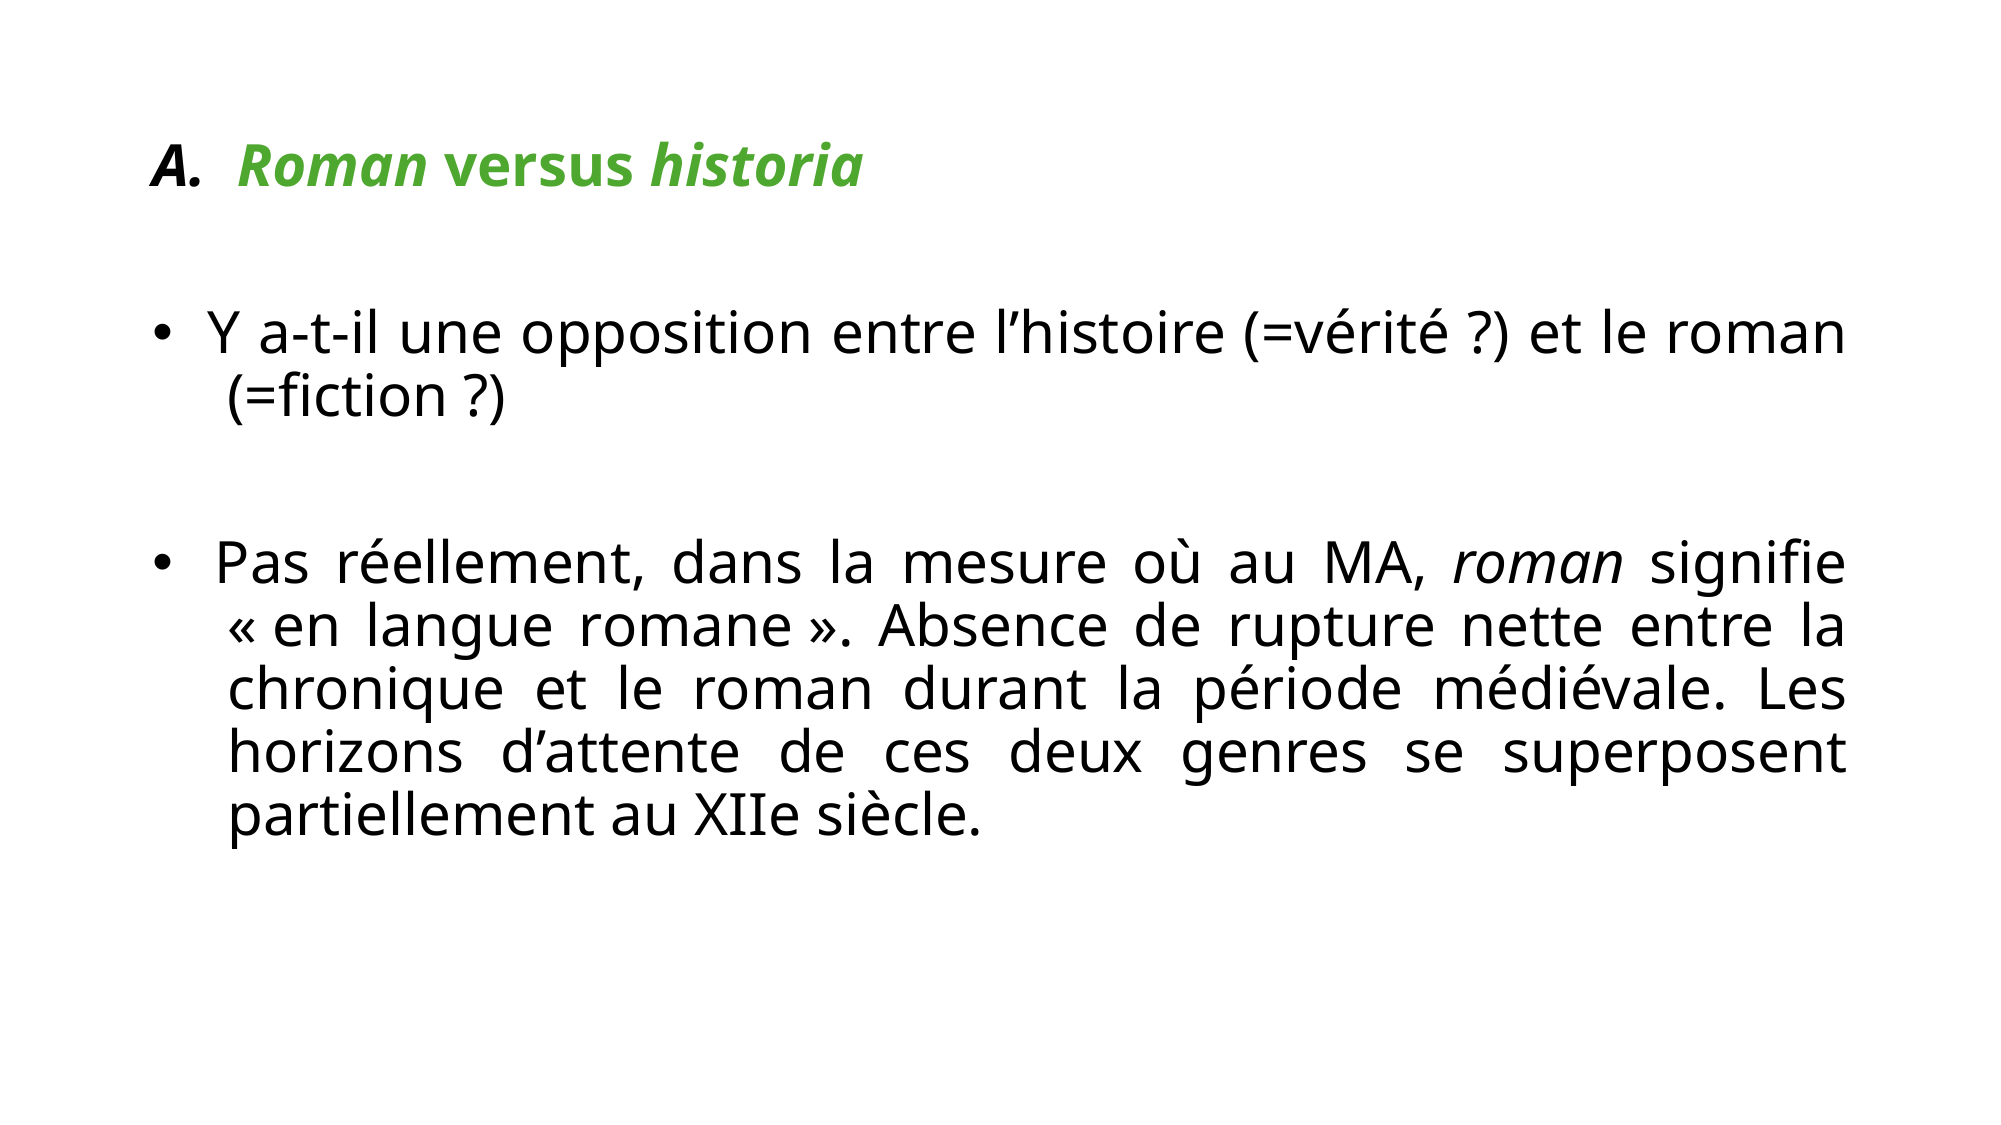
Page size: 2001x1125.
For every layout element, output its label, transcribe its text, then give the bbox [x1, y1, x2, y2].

list Roman versus historia Y a-t-il une opposition entre l’histoire (=vérité ?) et le roman (=fiction ?) Pas réellement, dans la mesure où au MA, roman signifie « en langue romane ». Absence de rupture nette entre la chronique et le roman durant la période médiévale. Les horizons d’attente de ces deux genres se superposent partiellement au XIIe siècle. [137, 128, 1863, 1014]
